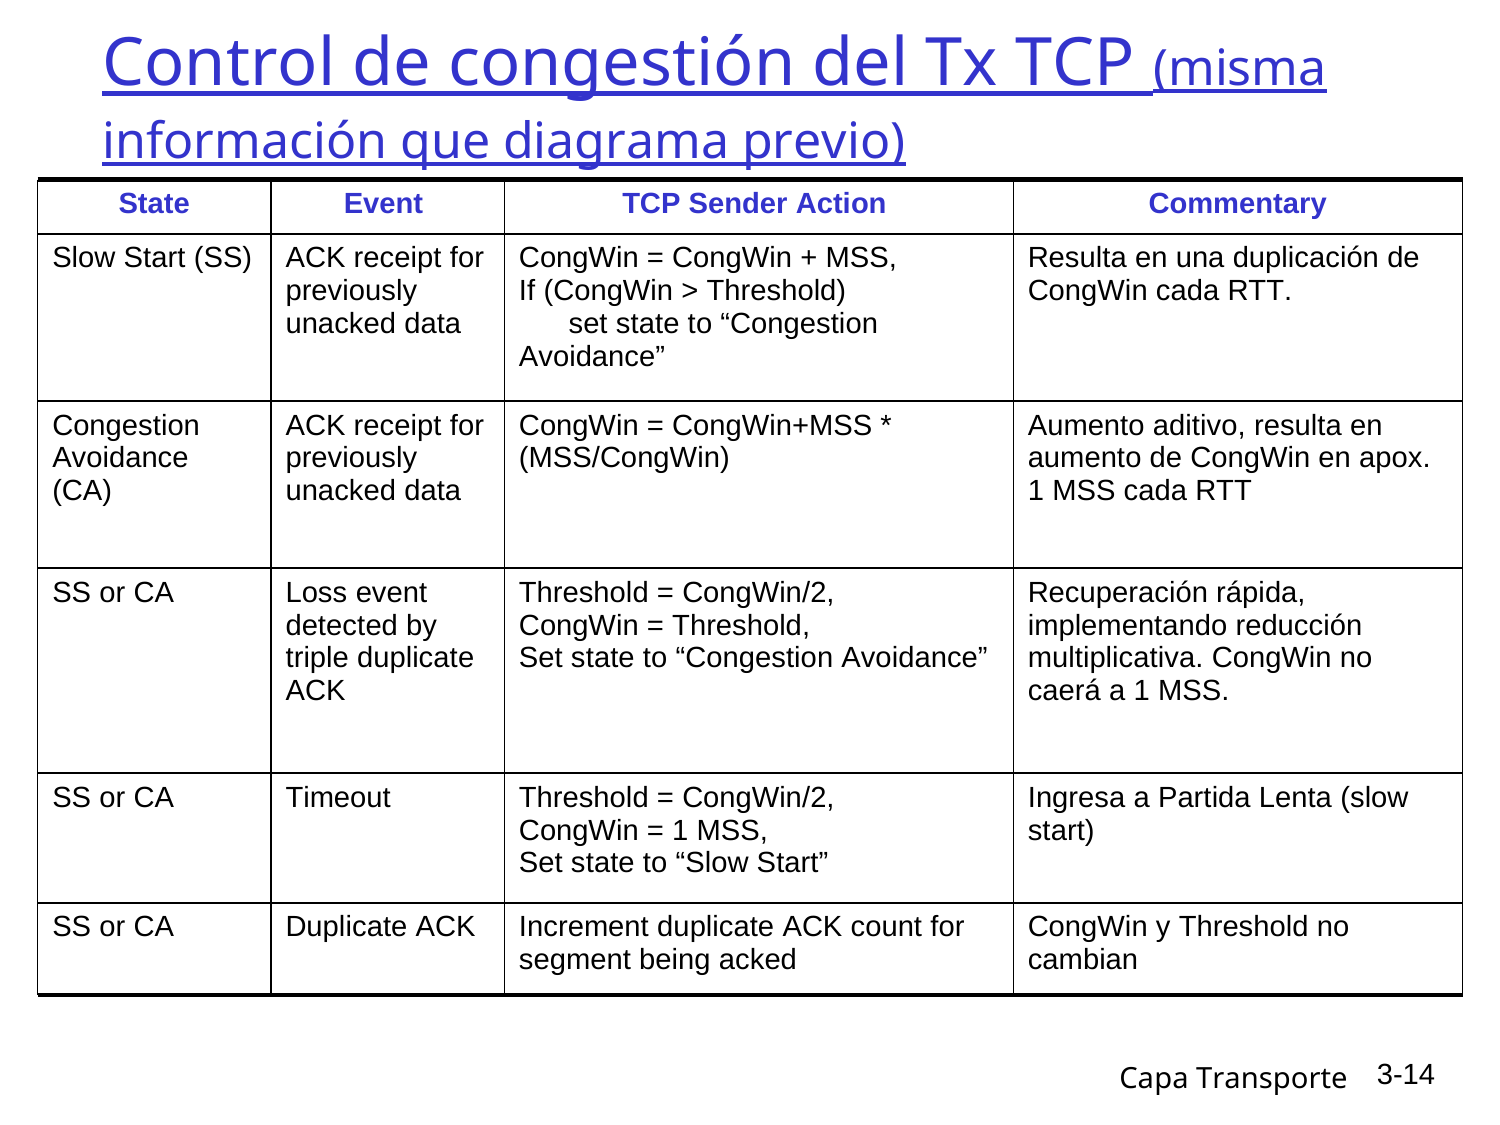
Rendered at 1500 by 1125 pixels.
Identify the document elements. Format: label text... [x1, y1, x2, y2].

text_box Threshold = CongWin/2, CongWin = 1 MSS, Set state to “Slow Start” [505, 774, 1013, 902]
text_box SS or CA [38, 774, 270, 902]
text_box Threshold = CongWin/2, CongWin = Threshold, Set state to “Congestion Avoidance” [505, 569, 1013, 772]
text_box CongWin y Threshold no cambian [1014, 904, 1462, 993]
text_box Loss event detected by triple duplicate ACK [272, 569, 504, 772]
text_box Congestion Avoidance (CA) [38, 402, 270, 567]
text_box Ingresa a Partida Lenta (slow start) [1014, 774, 1462, 902]
text_box Duplicate ACK [272, 904, 504, 993]
text_box Increment duplicate ACK count for segment being acked [505, 904, 1013, 993]
text_box Resulta en una duplicación de CongWin cada RTT. [1014, 235, 1462, 400]
text_box ACK receipt for previously unacked data [272, 402, 504, 567]
text_box TCP Sender Action [505, 182, 1013, 233]
text_box SS or CA [38, 904, 270, 993]
text_box CongWin = CongWin+MSS * (MSS/CongWin) [505, 402, 1013, 567]
text_box State [38, 182, 270, 233]
text_box Slow Start (SS) [38, 235, 270, 400]
text_box Recuperación rápida, implementando reducción multiplicativa. CongWin no caerá a 1 MSS. [1014, 569, 1462, 772]
text_box Timeout [272, 774, 504, 902]
text_box SS or CA [38, 569, 270, 772]
text_box ACK receipt for previously unacked data [272, 235, 504, 400]
text_box Event [272, 182, 504, 233]
text_box Commentary [1014, 182, 1462, 233]
text_box CongWin = CongWin + MSS, If (CongWin > Threshold) set state to “Congestion Avoidance” [505, 235, 1013, 400]
text_box Aumento aditivo, resulta en aumento de CongWin en apox. 1 MSS cada RTT [1014, 402, 1462, 567]
title Control de congestión del Tx TCP (misma información que diagrama previo) [87, 0, 1363, 177]
